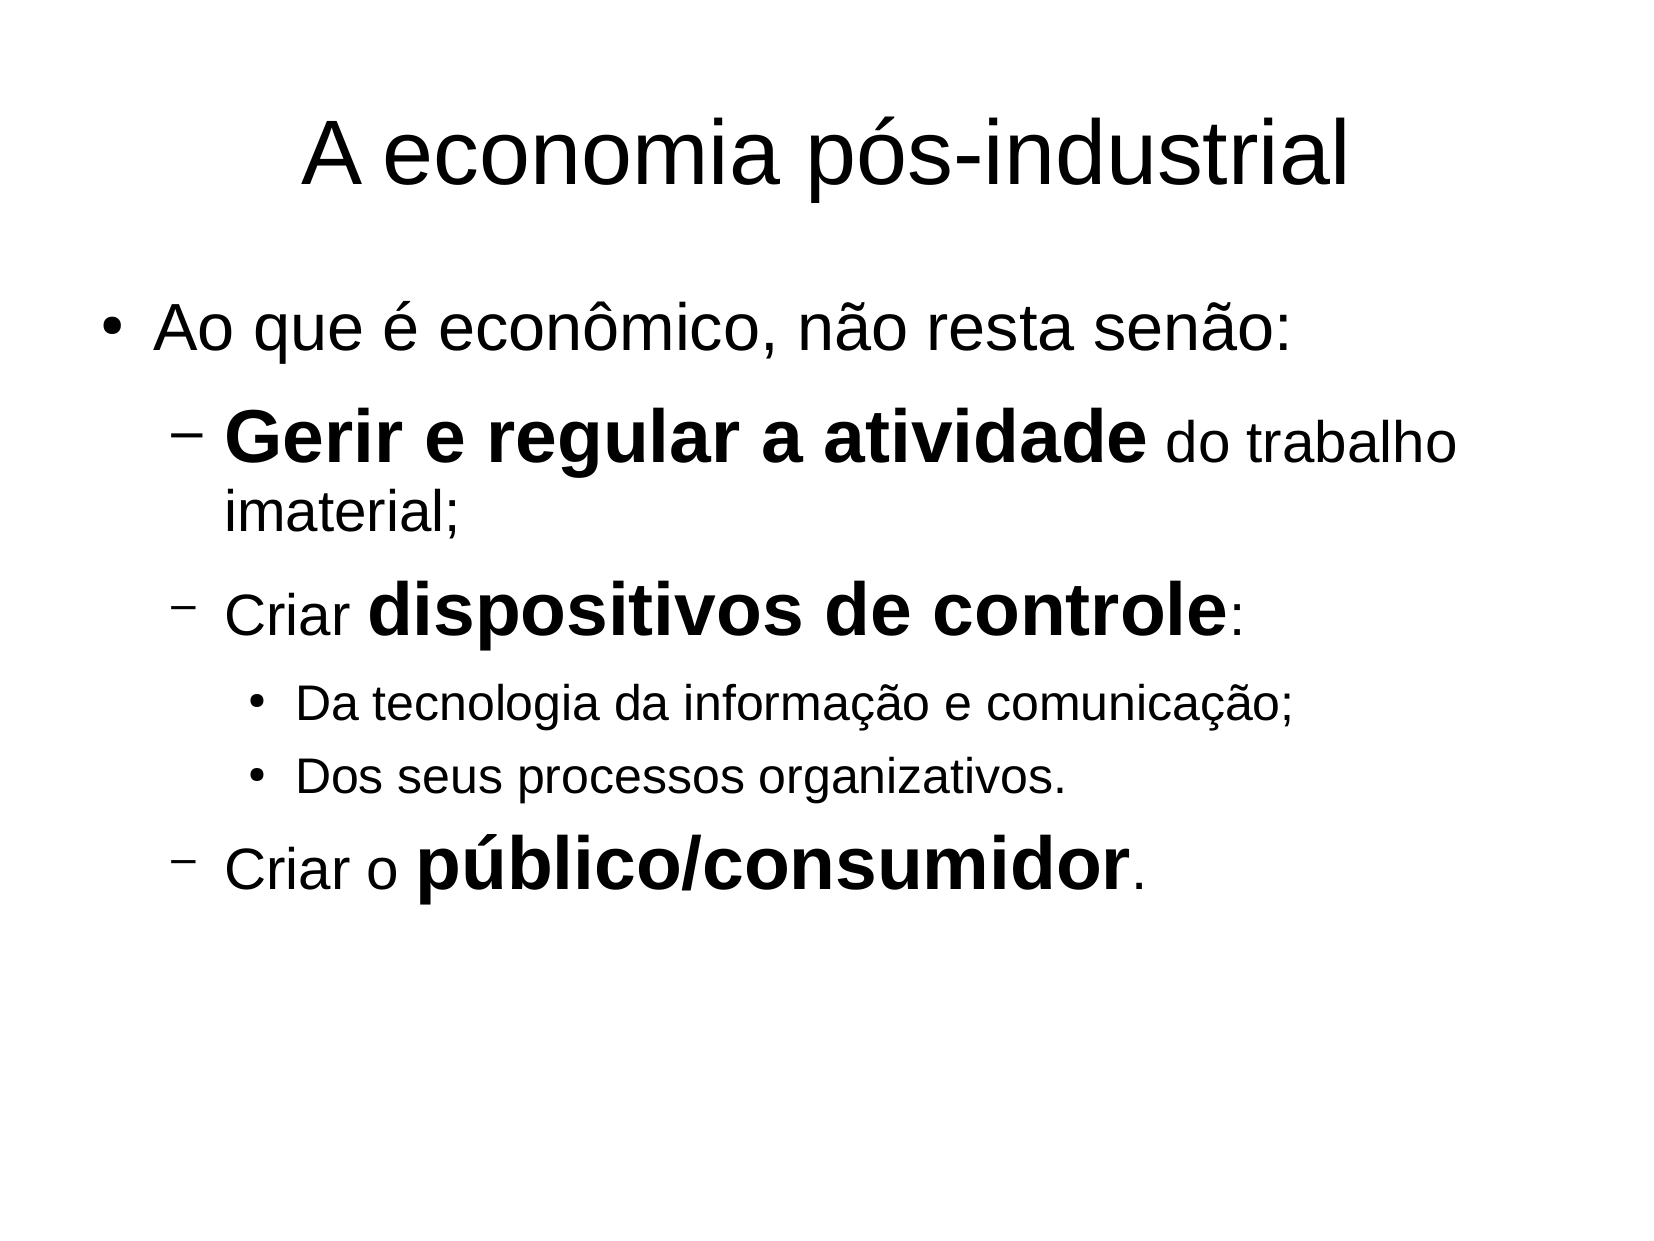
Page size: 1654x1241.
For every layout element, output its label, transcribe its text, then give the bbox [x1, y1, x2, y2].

title A economia pós-industrial [82, 49, 1571, 257]
list Ao que é econômico, não resta senão: Gerir e regular a atividade do trabalho imaterial; Criar dispositivos de controle: Da tecnologia da informação e comunicação; Dos seus processos organizativos. Criar o público/consumidor. [82, 290, 1538, 1193]
